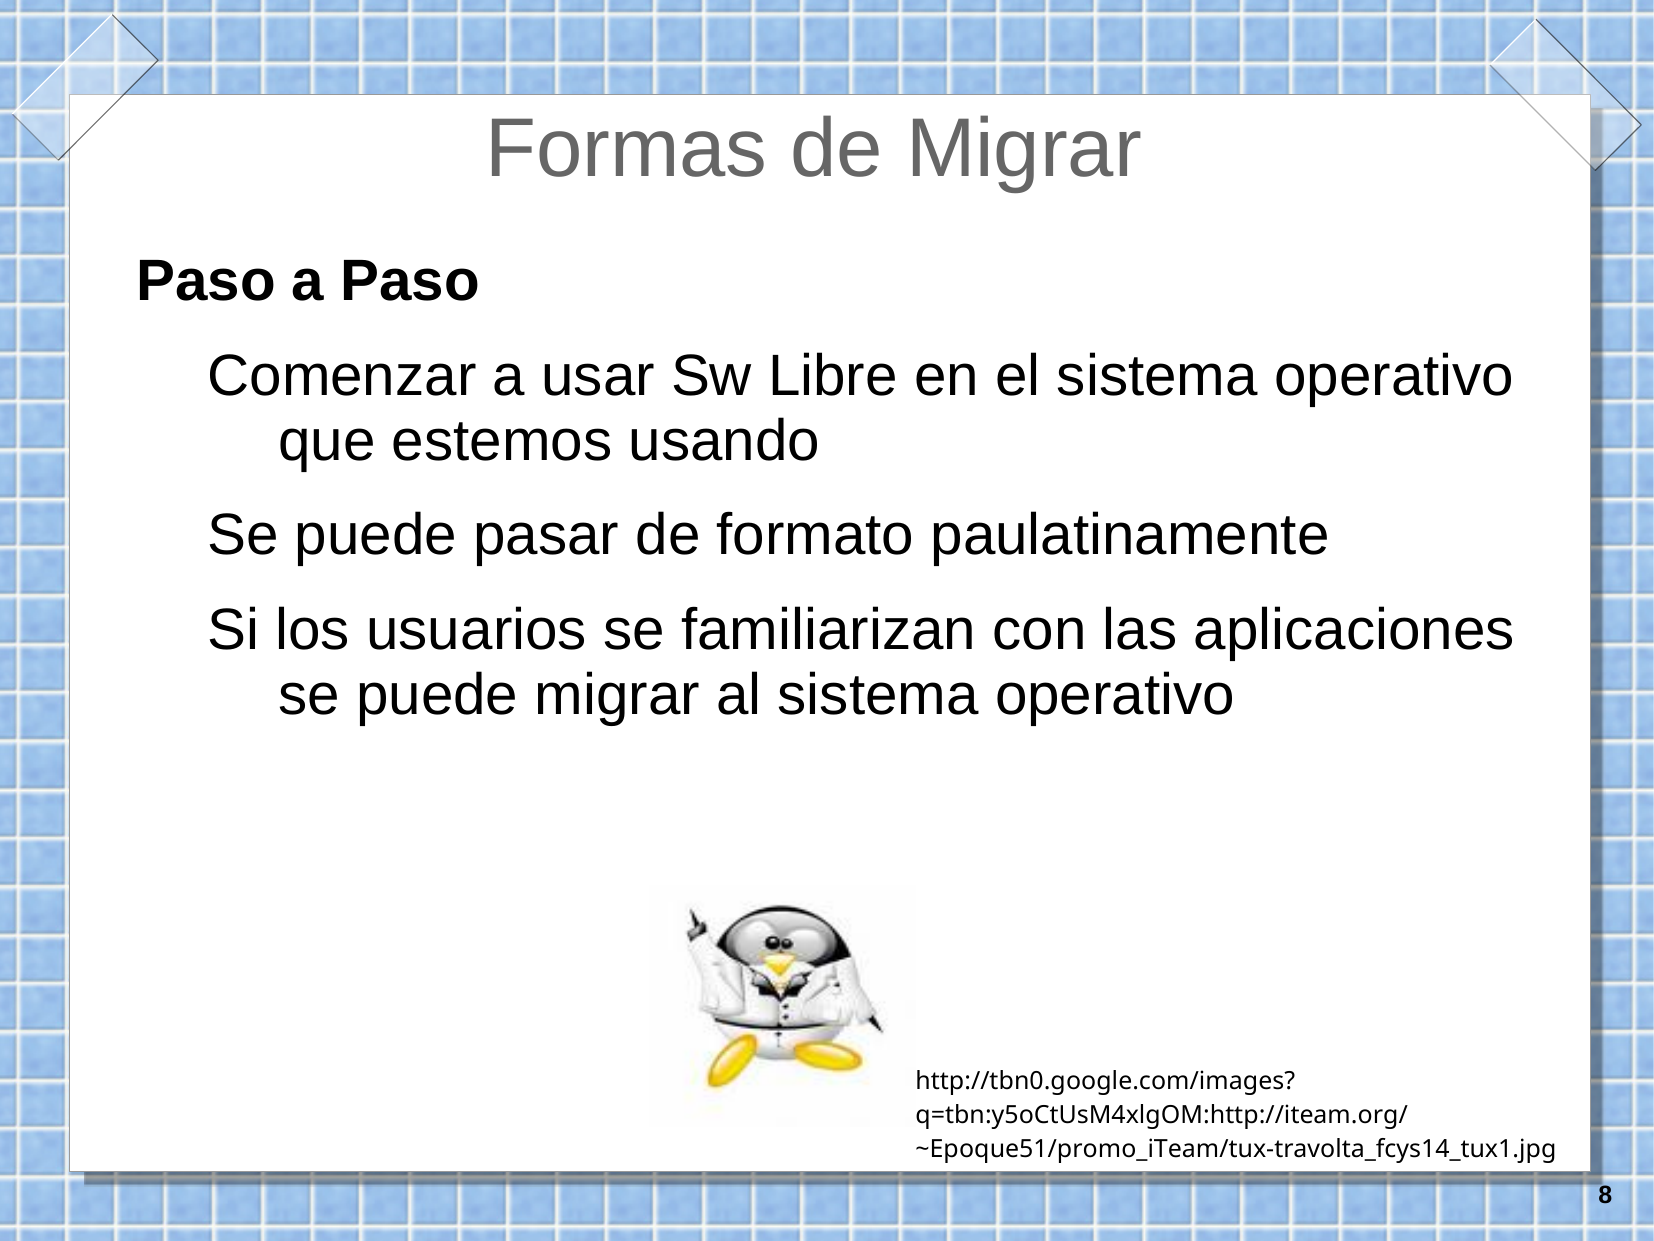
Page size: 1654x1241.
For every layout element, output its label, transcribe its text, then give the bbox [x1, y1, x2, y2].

picture [0, 0, 1654, 1241]
title Formas de Migrar [118, 85, 1510, 210]
list Paso a Paso Comenzar a usar Sw Libre en el sistema operativo que estemos usando Se puede pasar de formato paulatinamente Si los usuarios se familiarizan con las aplicaciones se puede migrar al sistema operativo [136, 248, 1536, 869]
text_box http://tbn0.google.com/images?q=tbn:y5oCtUsM4xlgOM:http://iteam.org/~Epoque51/promo_iTeam/tux-travolta_fcys14_tux1.jpg [915, 1063, 1565, 1154]
